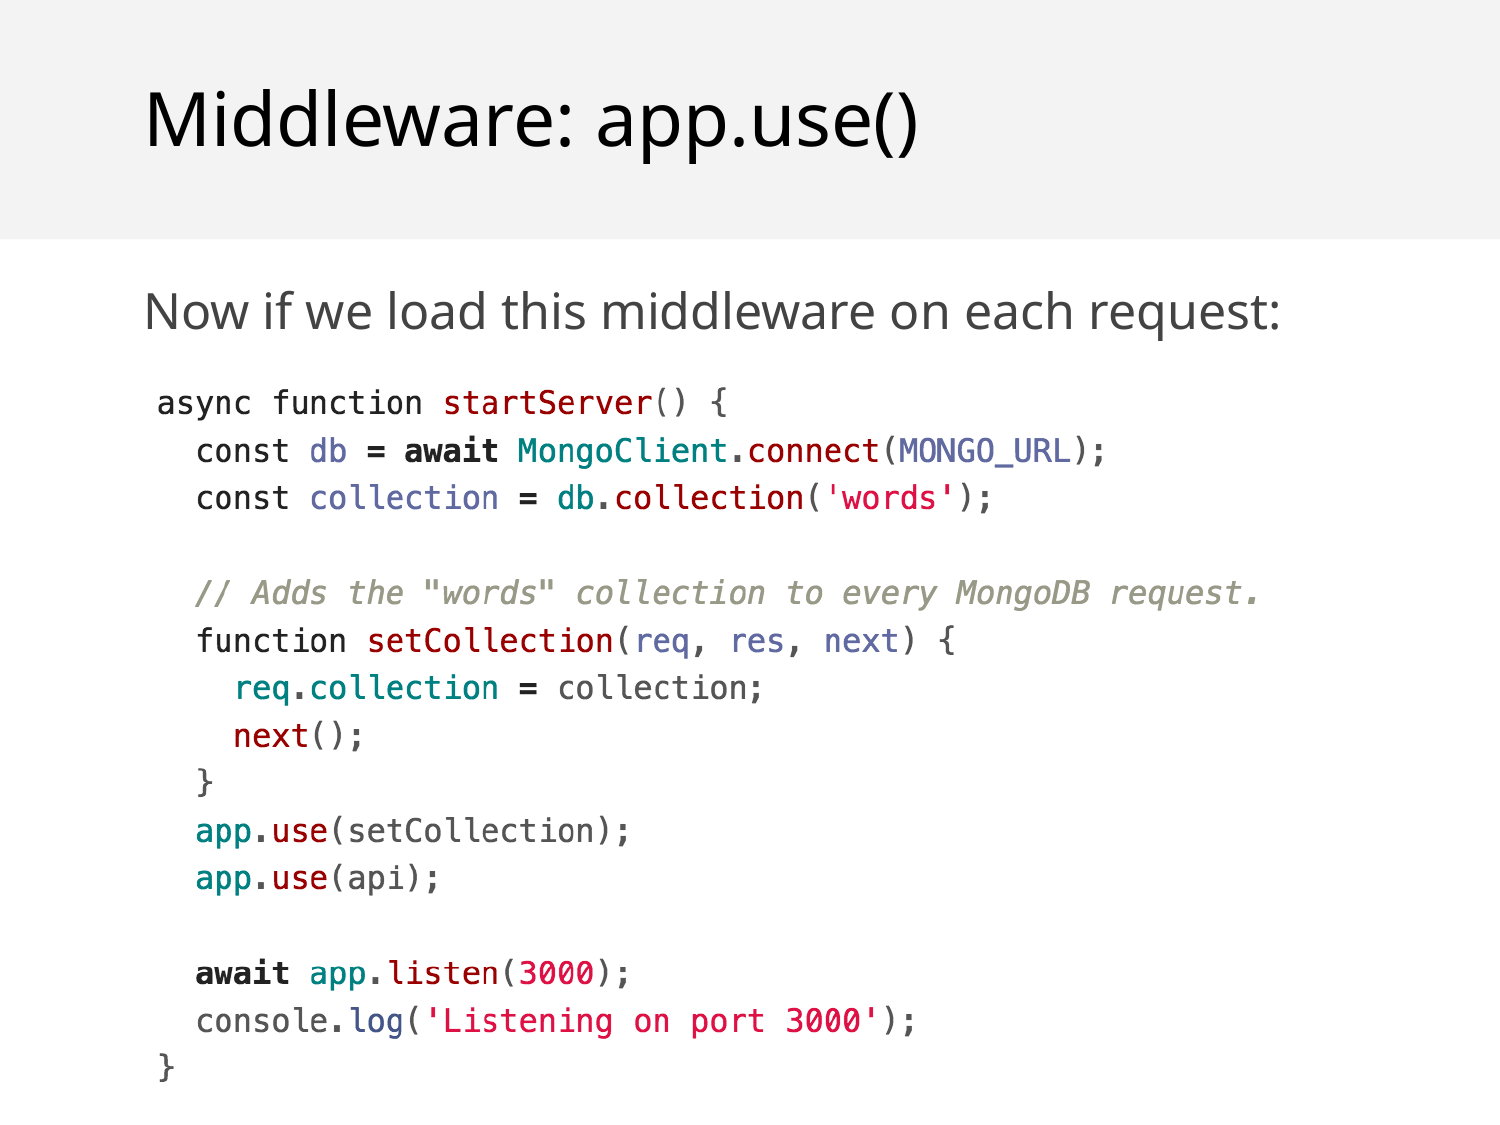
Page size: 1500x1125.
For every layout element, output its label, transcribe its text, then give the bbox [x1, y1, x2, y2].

picture [138, 378, 1267, 1083]
title Middleware: app.use() [128, 56, 1372, 183]
list Now if we load this middleware on each request: [128, 255, 1372, 651]
